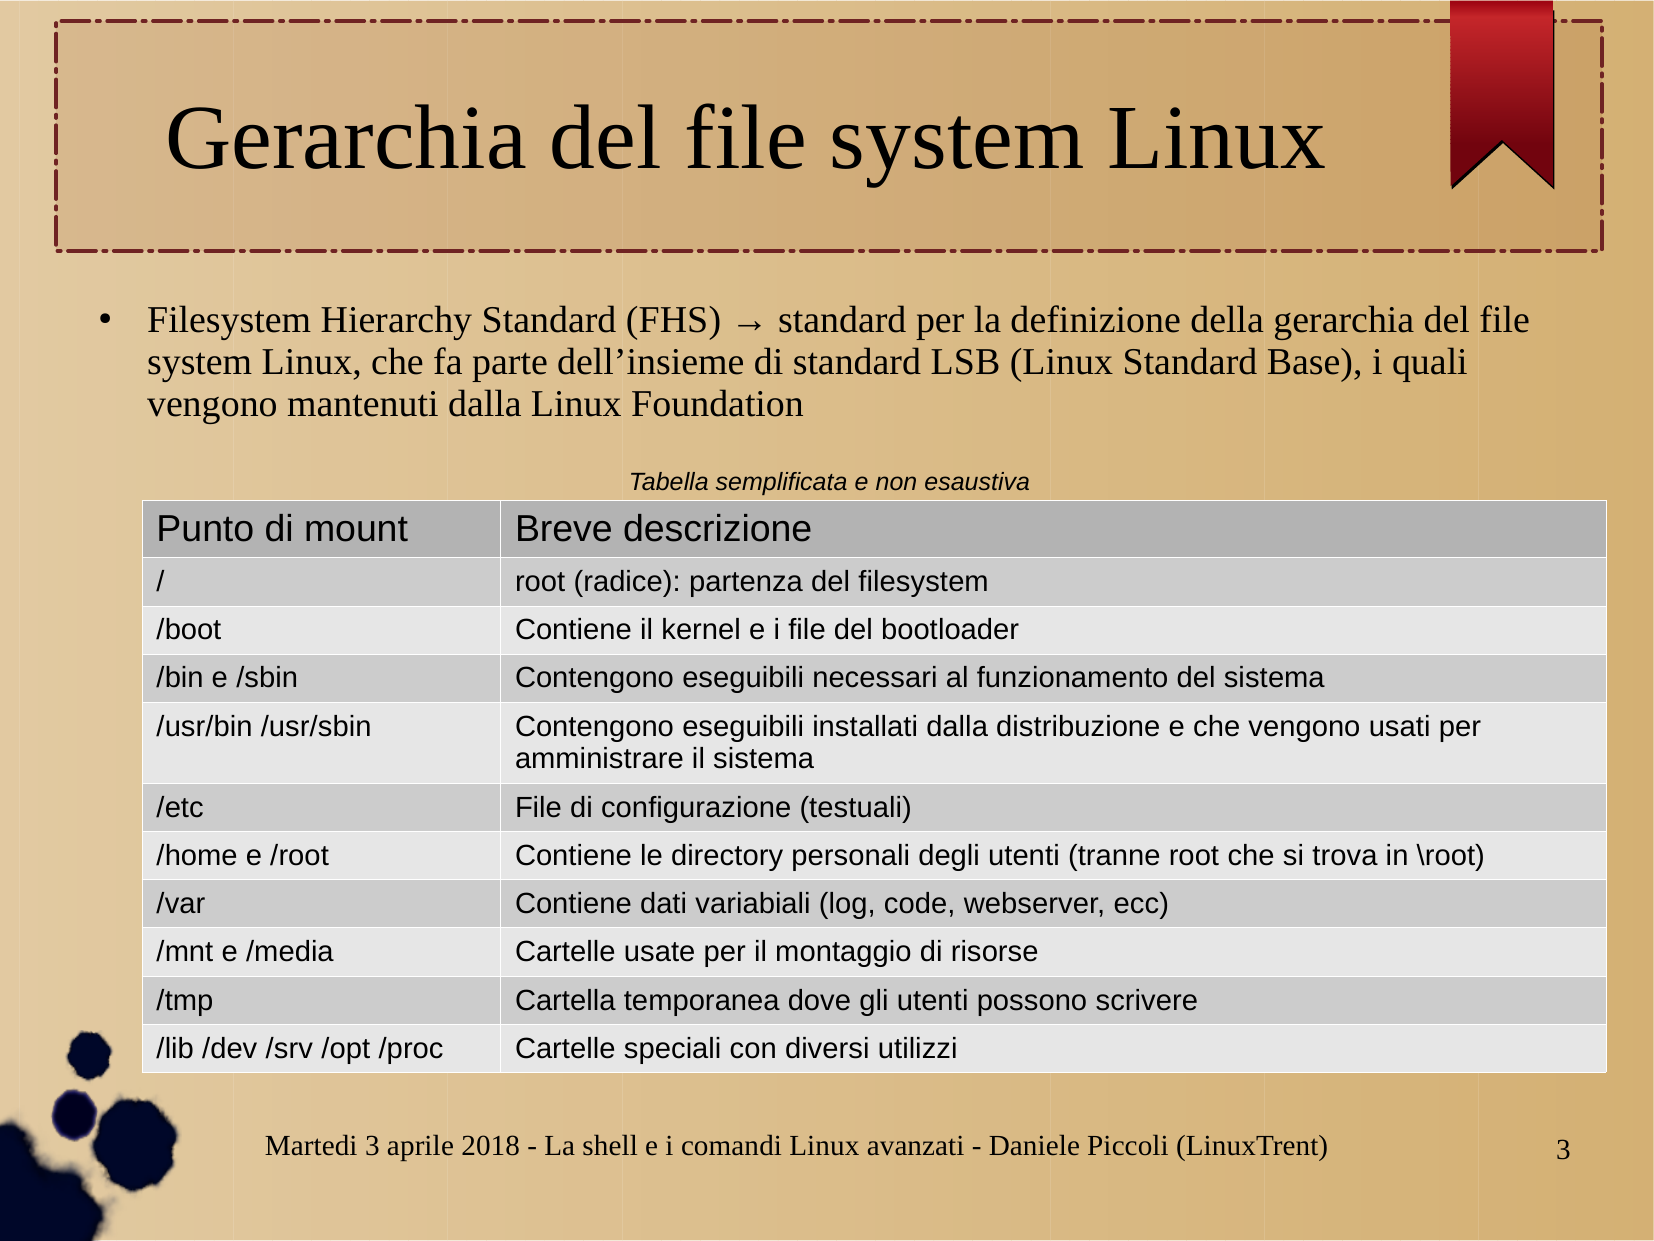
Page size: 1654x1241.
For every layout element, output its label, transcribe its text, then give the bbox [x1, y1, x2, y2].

table_cell /lib /dev /srv /opt /proc [143, 1025, 500, 1072]
table_cell /tmp [143, 977, 500, 1024]
table_cell /etc [143, 784, 500, 831]
table_cell root (radice): partenza del filesystem [501, 558, 1606, 606]
title Gerarchia del file system Linux [82, 47, 1412, 229]
table_cell Contiene dati variabiali (log, code, webserver, ecc) [501, 880, 1606, 927]
table_header Punto di mount [143, 501, 500, 557]
table_cell Cartelle usate per il montaggio di risorse [501, 928, 1606, 976]
table_cell /bin e /sbin [143, 655, 500, 702]
table_cell Contiene le directory personali degli utenti (tranne root che si trova in \root) [501, 832, 1606, 879]
table_cell Cartelle speciali con diversi utilizzi [501, 1025, 1606, 1072]
table_cell File di configurazione (testuali) [501, 784, 1606, 831]
table_cell / [143, 558, 500, 606]
text_box Tabella semplificata e non esaustiva [614, 460, 1052, 499]
table_cell Cartella temporanea dove gli utenti possono scrivere [501, 977, 1606, 1024]
table_cell /var [143, 880, 500, 927]
list Filesystem Hierarchy Standard (FHS) → standard per la definizione della gerarchia del file system Linux, che fa parte dell’insieme di standard LSB (Linux Standard Base), i quali vengono mantenuti dalla Linux Foundation [82, 298, 1571, 426]
table_cell /usr/bin /usr/sbin [143, 703, 500, 783]
table_header Breve descrizione [501, 501, 1606, 557]
table_cell /home e /root [143, 832, 500, 879]
table_cell /mnt e /media [143, 928, 500, 976]
table_cell /boot [143, 607, 500, 654]
table_cell Contengono eseguibili necessari al funzionamento del sistema [501, 655, 1606, 702]
table_cell Contengono eseguibili installati dalla distribuzione e che vengono usati per amministrare il sistema [501, 703, 1606, 783]
table_cell Contiene il kernel e i file del bootloader [501, 607, 1606, 654]
